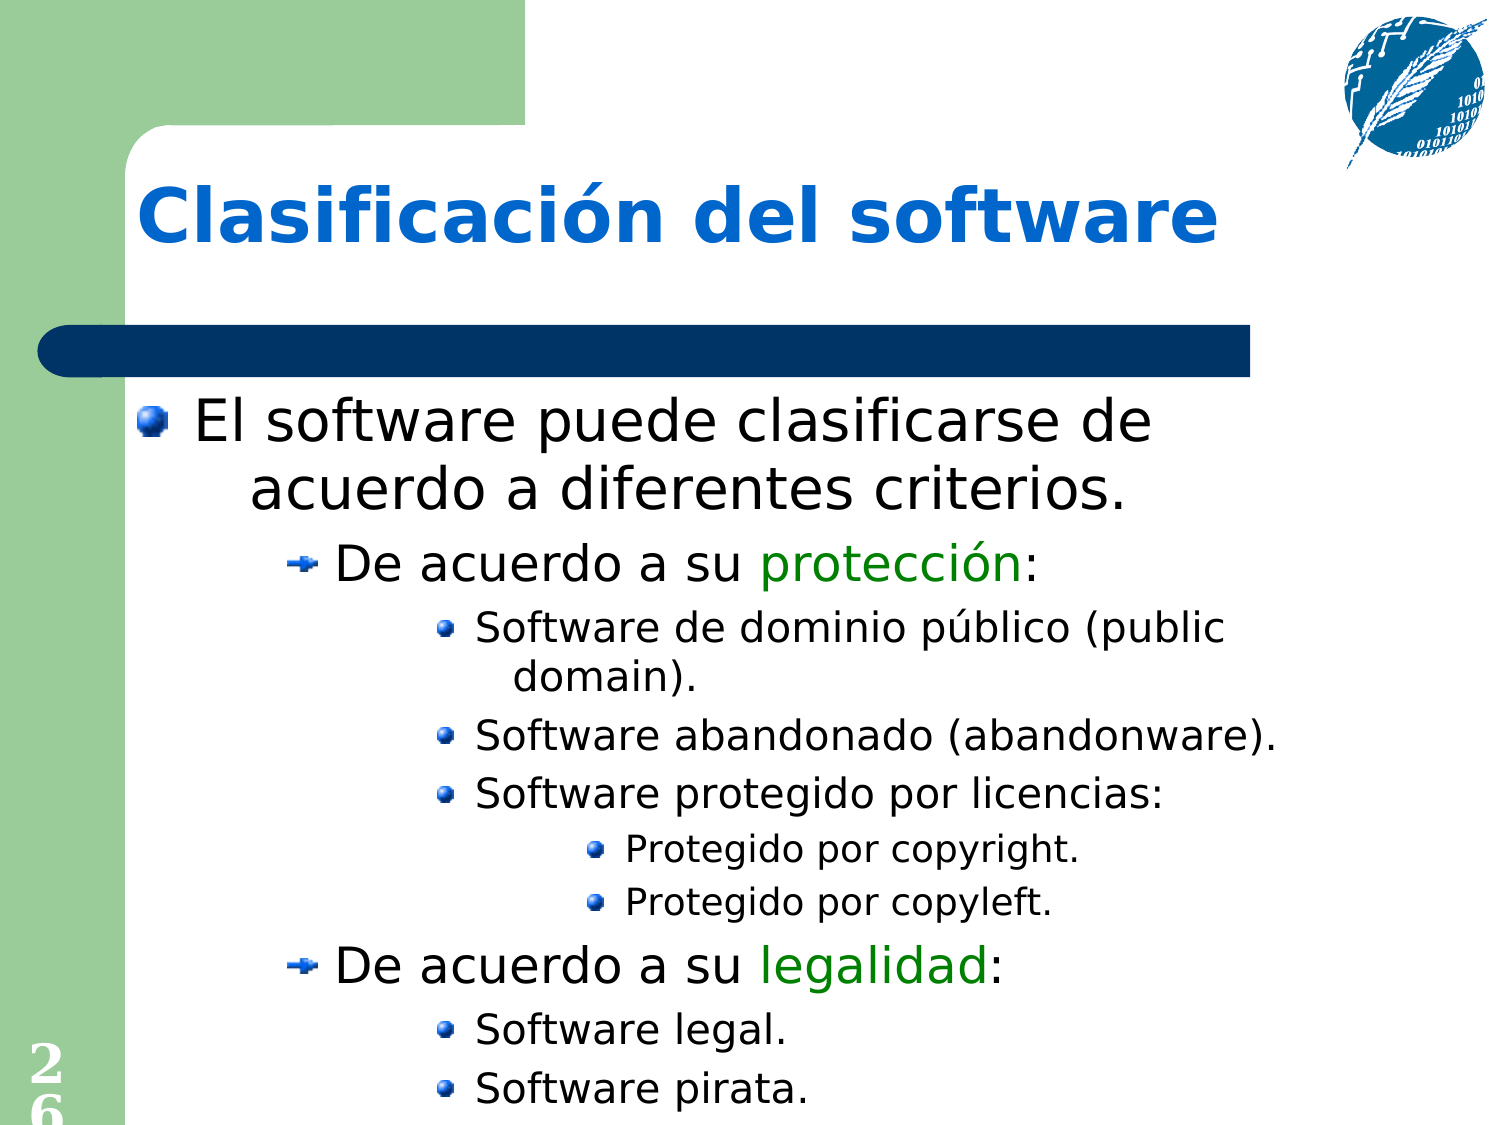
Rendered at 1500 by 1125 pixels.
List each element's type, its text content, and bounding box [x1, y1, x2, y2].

picture [1427, 138, 1431, 148]
picture [437, 1080, 454, 1097]
picture [1341, 15, 1487, 172]
picture [1433, 139, 1440, 147]
title Clasificación del software [136, 136, 1414, 301]
picture [1436, 127, 1450, 136]
list El software puede clasificarse de acuerdo a diferentes criterios. De acuerdo a su protección: Software de dominio público (public domain). Software abandonado (abandonware). Software protegido por licencias: Protegido por copyright. Protegido por copyleft. De acuerdo a su legalidad: Software legal. Software pirata. [137, 387, 1400, 1065]
picture [1416, 140, 1425, 149]
